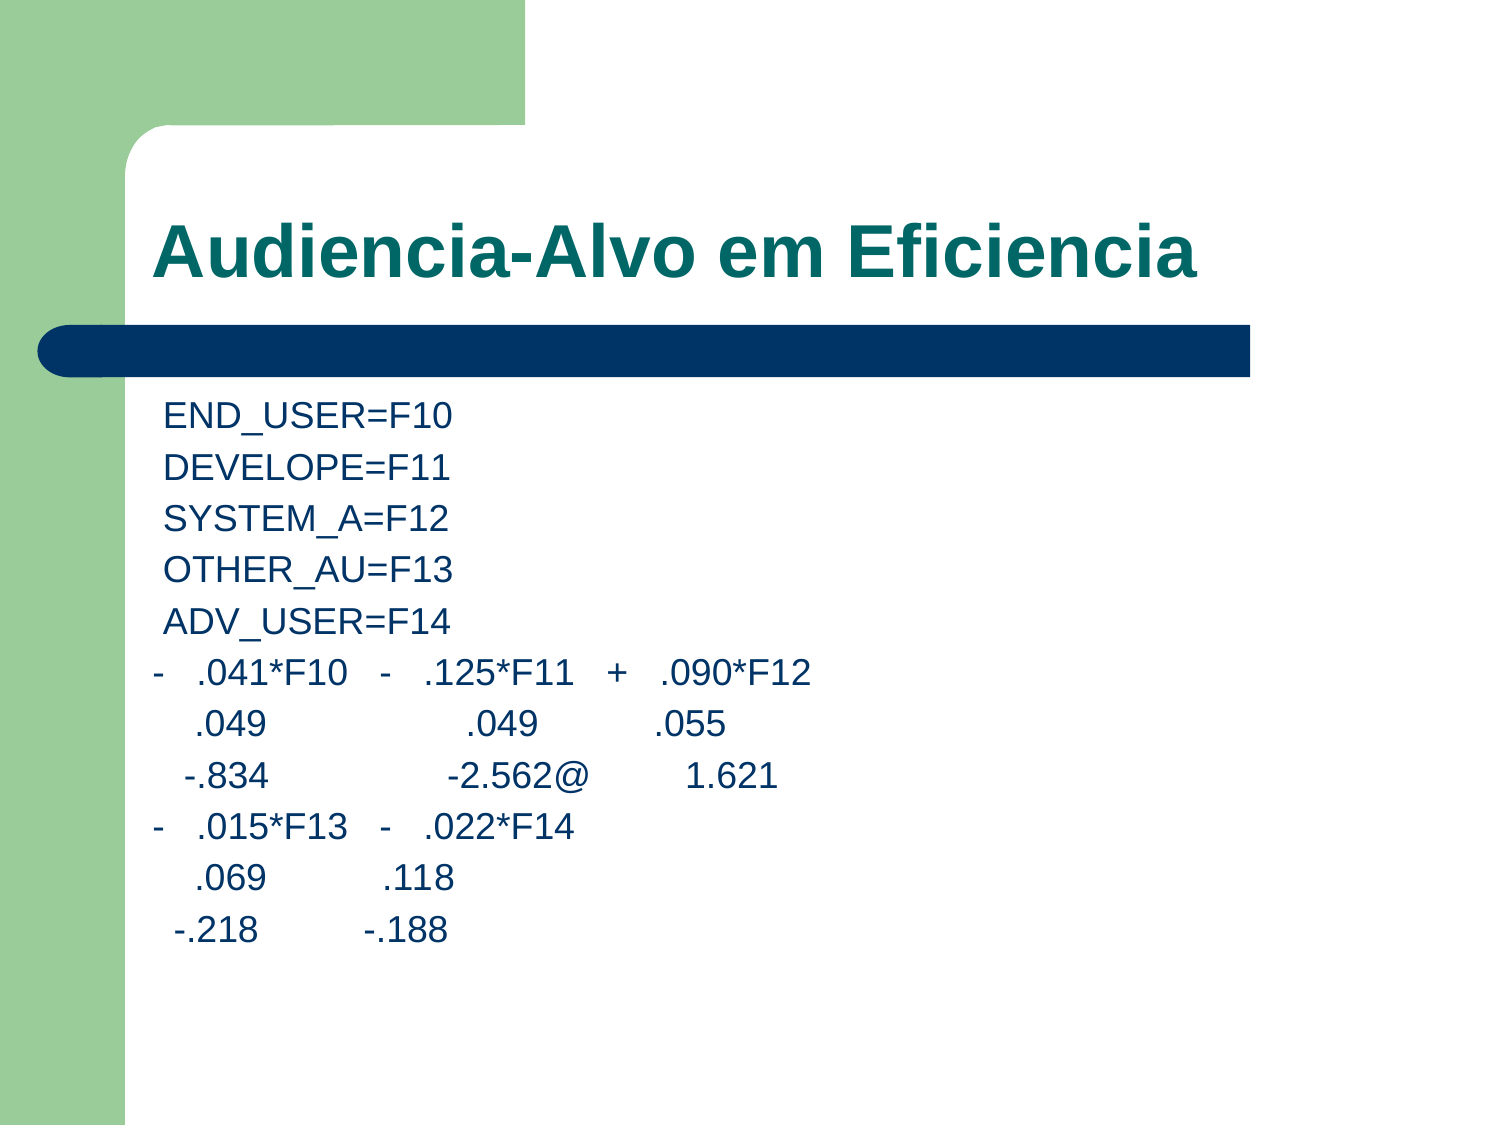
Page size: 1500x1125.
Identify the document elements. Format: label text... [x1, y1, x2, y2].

list END_USER=F10 DEVELOPE=F11 SYSTEM_A=F12 OTHER_AU=F13 ADV_USER=F14 - .041*F10 - .125*F11 + .090*F12 .049 .049 .055 -.834 -2.562@ 1.621 - .015*F13 - .022*F14 .069 .118 -.218 -.188 [137, 387, 1400, 1008]
title Audiencia-Alvo em Eficiencia [136, 136, 1414, 301]
